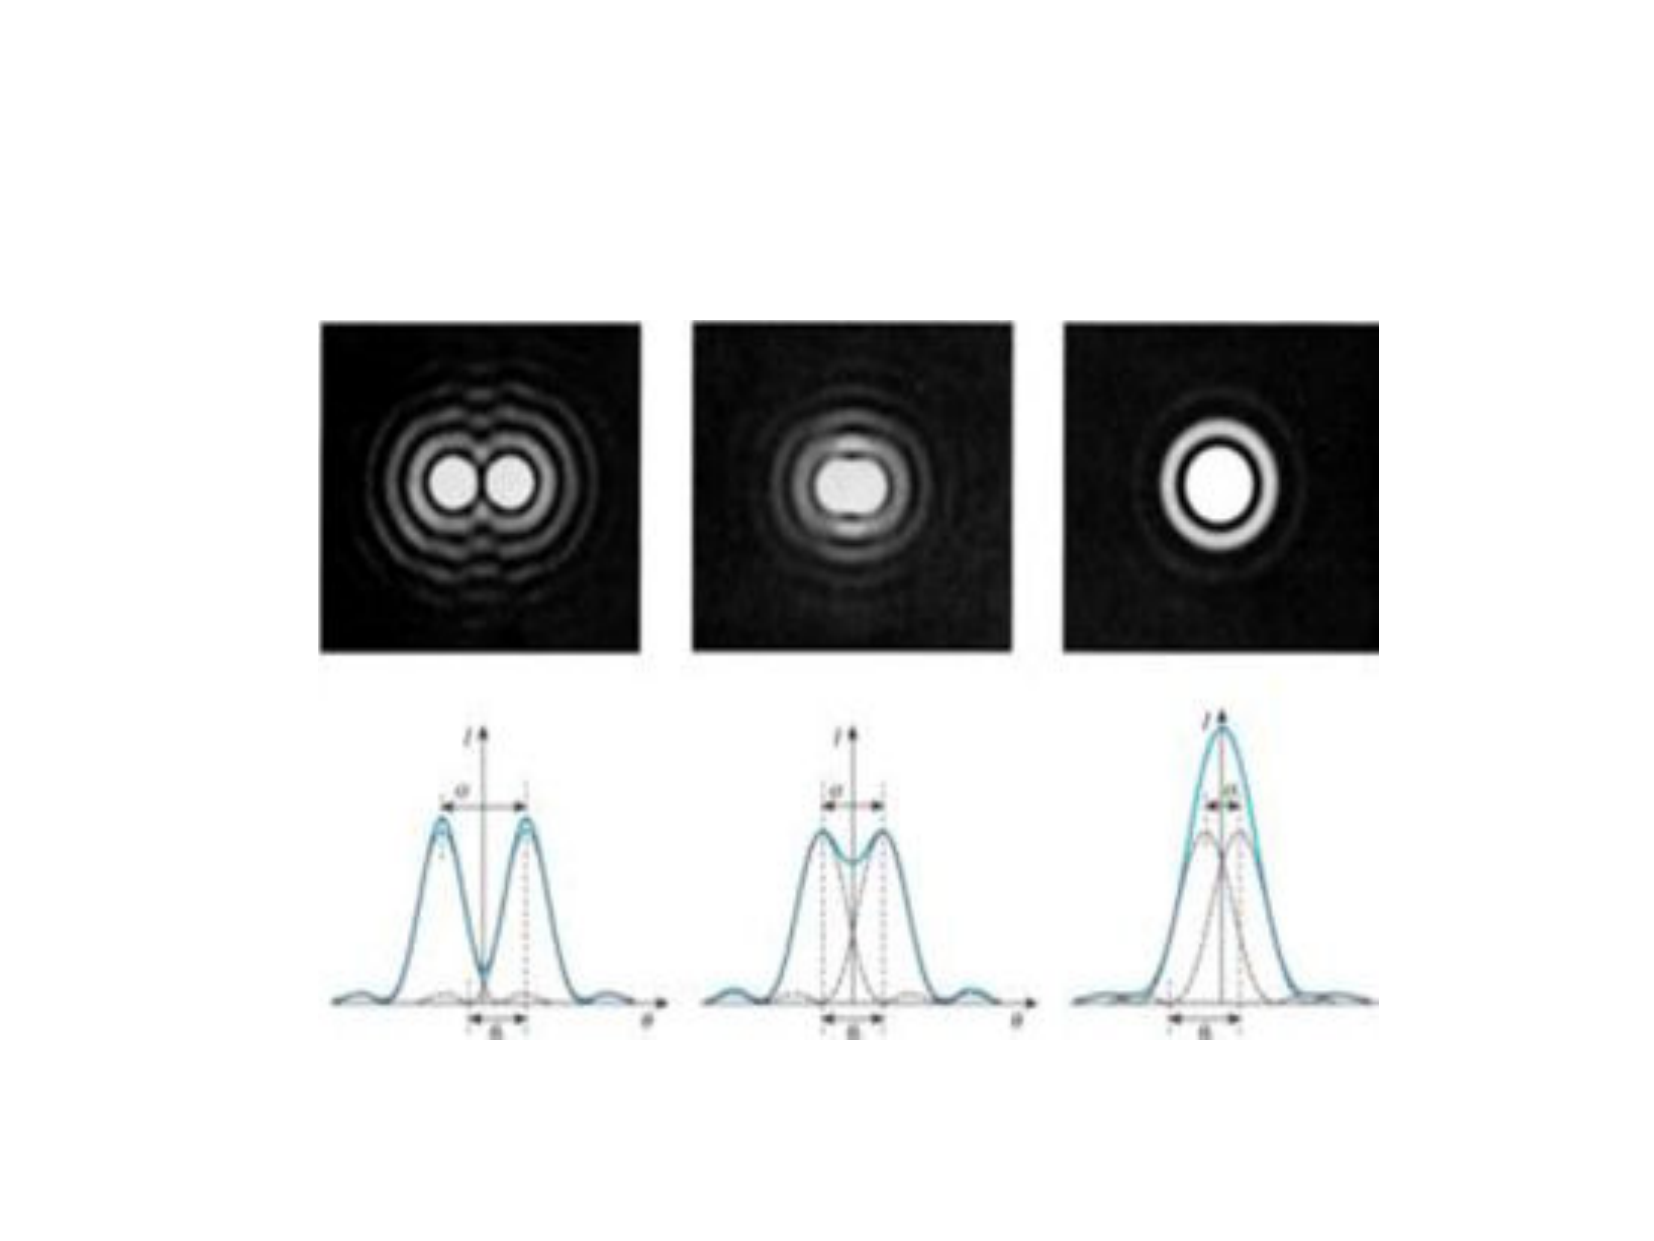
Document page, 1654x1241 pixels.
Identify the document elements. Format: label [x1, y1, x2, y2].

picture [318, 320, 1379, 1040]
